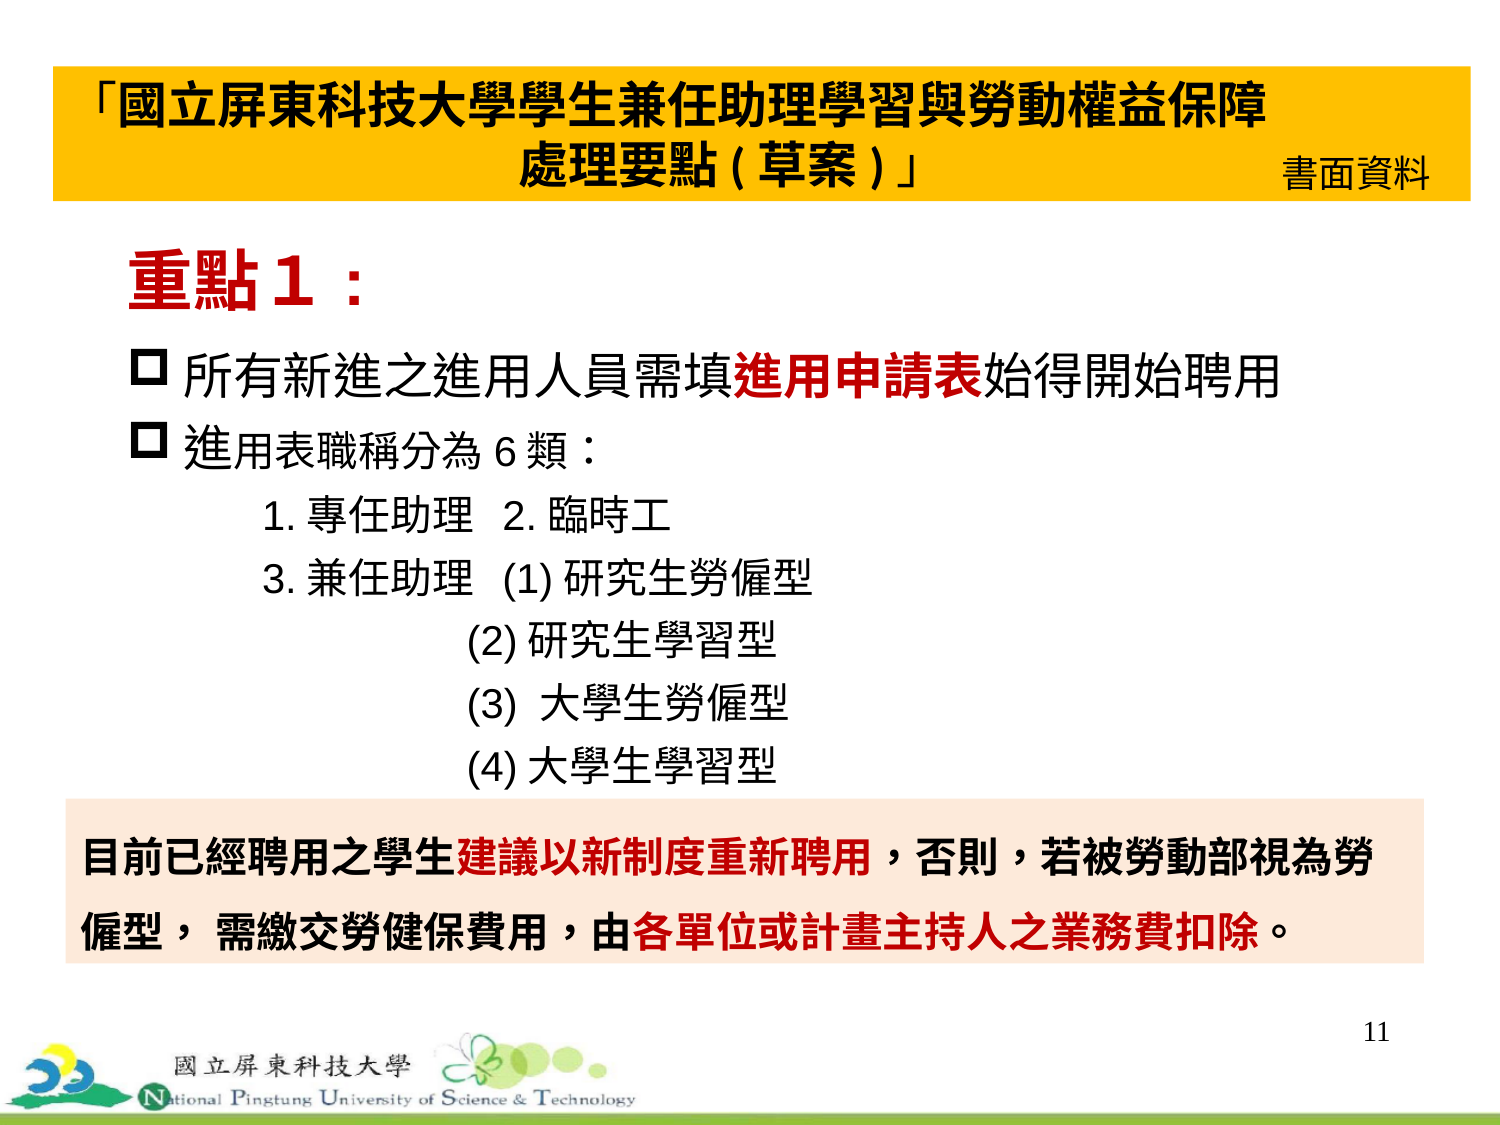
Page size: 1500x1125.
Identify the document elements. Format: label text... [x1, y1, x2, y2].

text_box 重點１: 所有新進之進用人員需填進用申請表始得開始聘用 進用表職稱分為6類： 1.專任助理 2.臨時工 3.兼任助理 (1)研究生勞僱型 (2)研究生學習型 (3) 大學生勞僱型 (4)大學生學習型 [112, 231, 1424, 798]
text_box <編號> [1347, 1004, 1500, 1055]
text_box 目前已經聘用之學生建議以新制度重新聘用，否則，若被勞動部視為勞僱型， 需繳交勞健保費用，由各單位或計畫主持人之業務費扣除。 [65, 798, 1424, 964]
text_box 書面資料 [1266, 143, 1447, 203]
picture [0, 1023, 1500, 1125]
text_box 「國立屏東科技大學學生兼任助理學習與勞動權益保障 處理要點(草案)」 [53, 66, 1471, 202]
